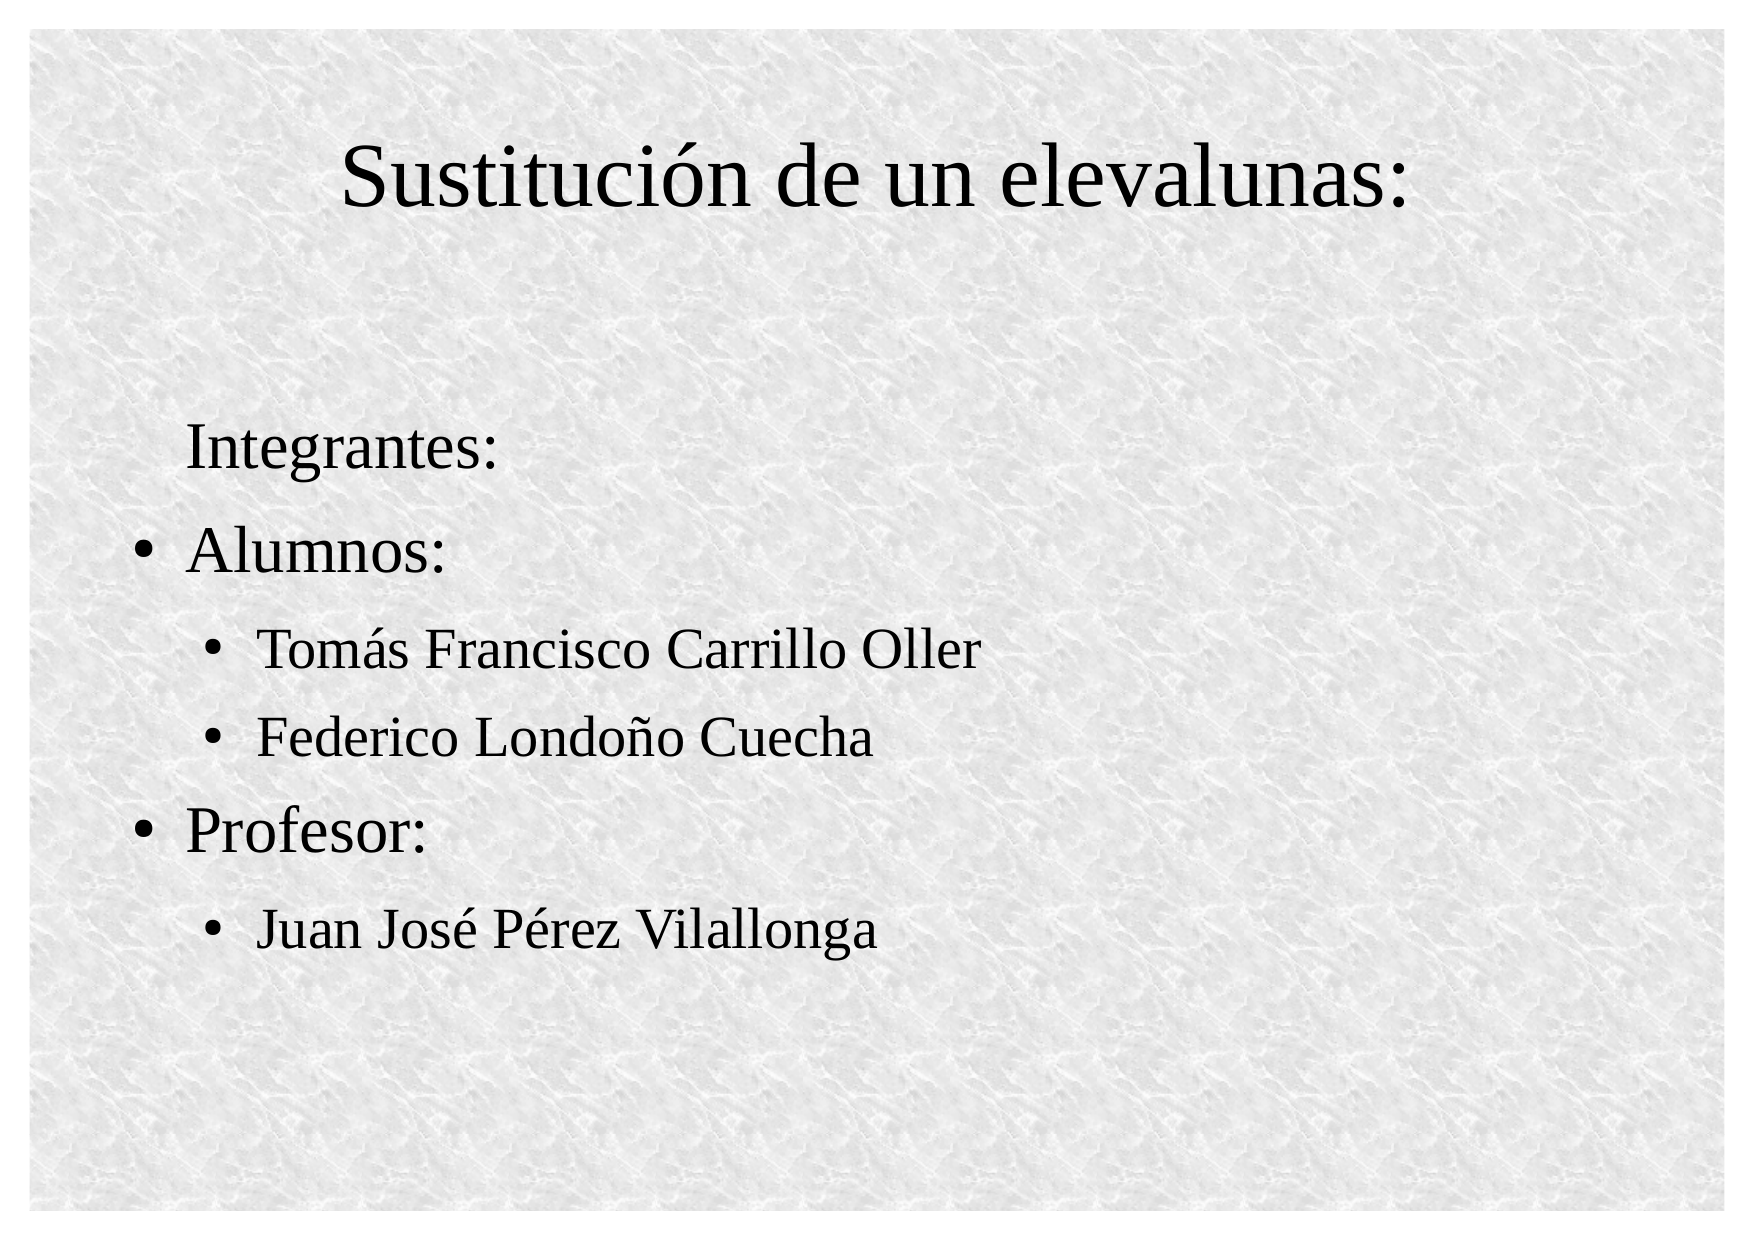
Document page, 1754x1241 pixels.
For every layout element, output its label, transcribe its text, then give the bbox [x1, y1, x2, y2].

list Integrantes: Alumnos: Tomás Francisco Carrillo Oller Federico Londoño Cuecha Profesor: Juan José Pérez Vilallonga [114, 305, 1640, 1086]
title Sustitución de un elevalunas: [114, 83, 1640, 267]
picture [29, 29, 1725, 1211]
